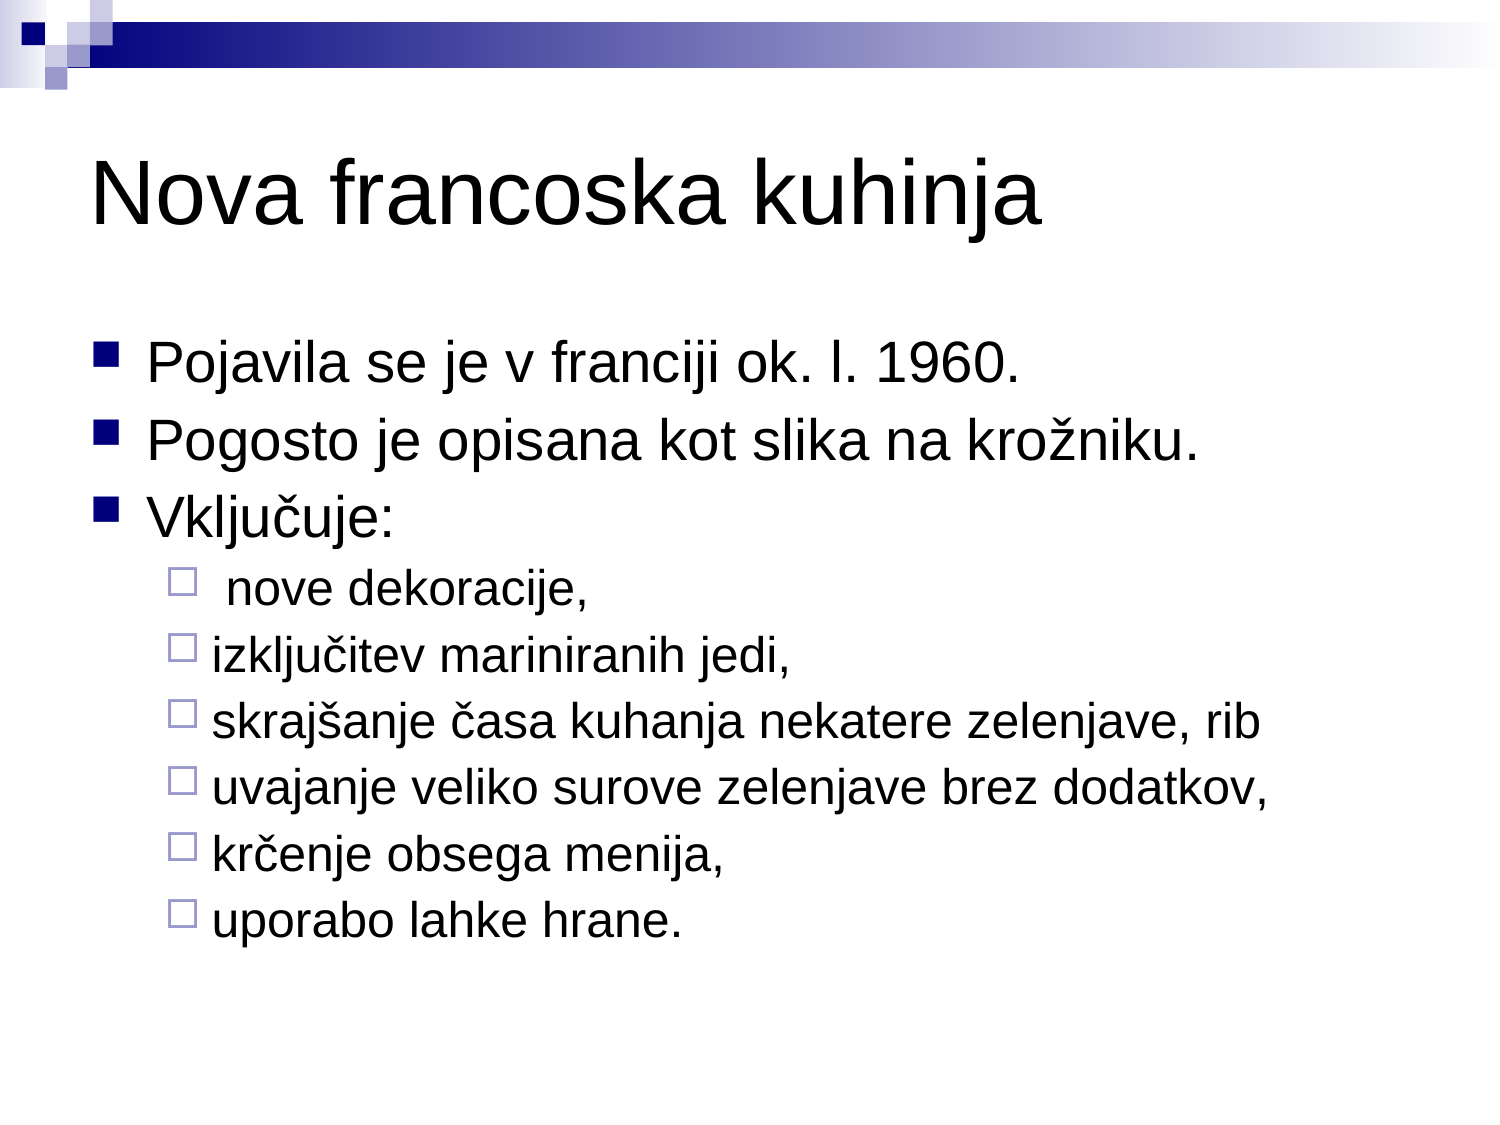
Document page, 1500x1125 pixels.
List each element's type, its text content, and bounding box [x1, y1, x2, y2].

title Nova francoska kuhinja [75, 75, 1426, 301]
list Pojavila se je v franciji ok. l. 1960. Pogosto je opisana kot slika na krožniku. Vključuje: nove dekoracije, izključitev mariniranih jedi, skrajšanje časa kuhanja nekatere zelenjave, rib uvajanje veliko surove zelenjave brez dodatkov, krčenje obsega menija, uporabo lahke hrane. [75, 324, 1426, 963]
